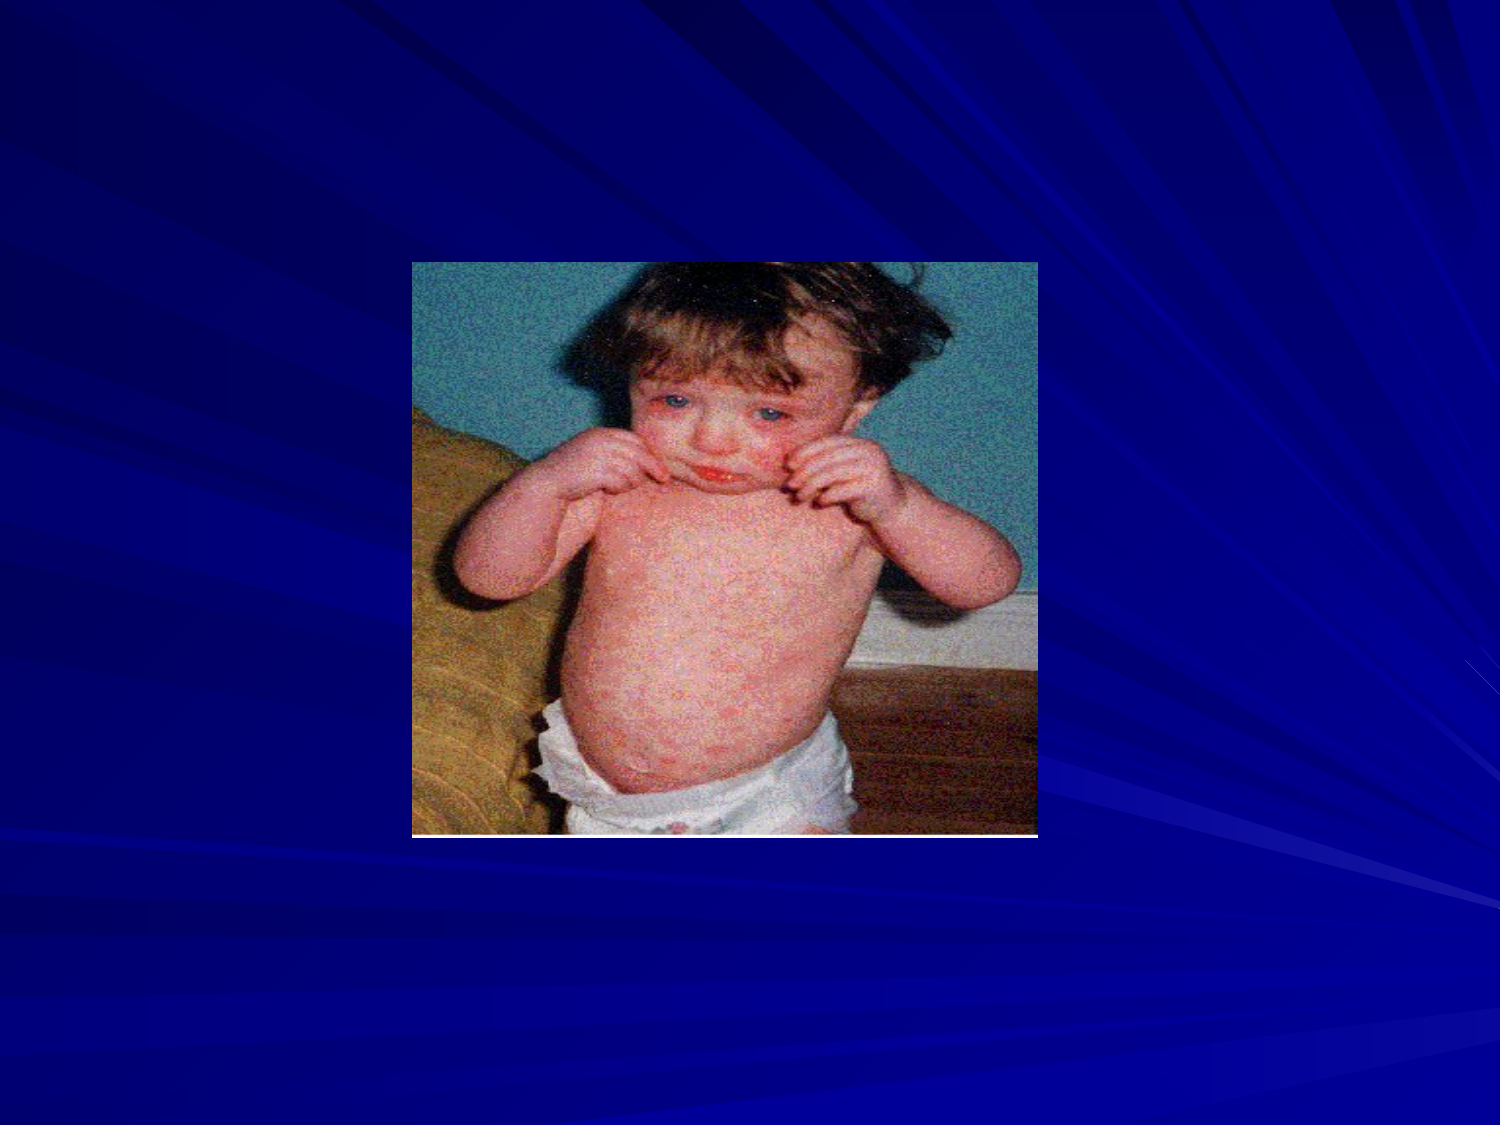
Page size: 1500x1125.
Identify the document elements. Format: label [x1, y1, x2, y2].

picture [412, 262, 1038, 838]
